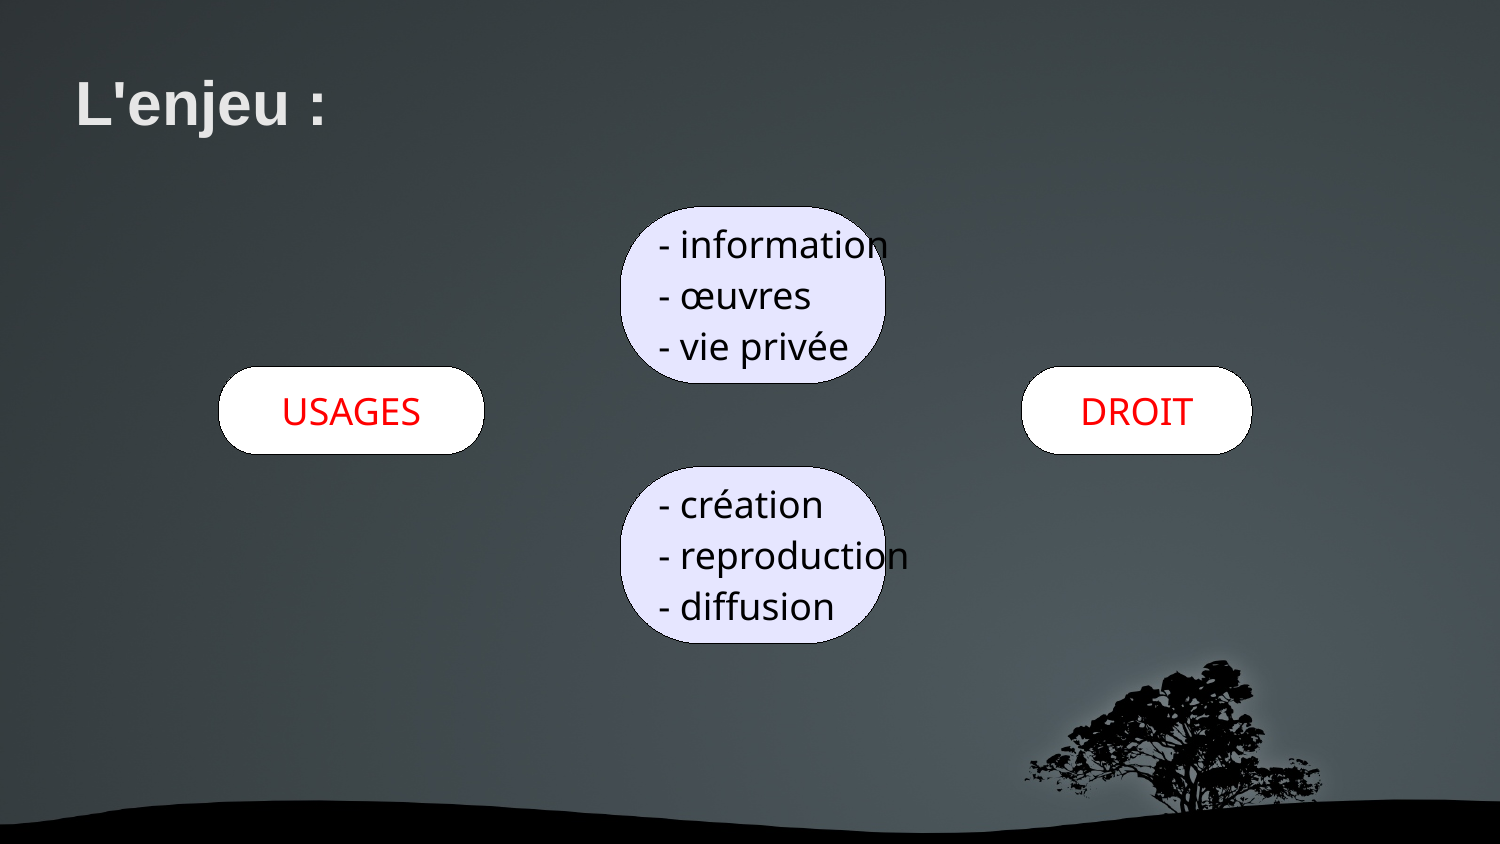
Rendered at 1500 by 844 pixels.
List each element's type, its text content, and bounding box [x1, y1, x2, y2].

text_box DROIT [1021, 366, 1253, 455]
picture [0, 0, 1500, 844]
text_box - information - œuvres - vie privée [620, 206, 886, 384]
text_box - création - reproduction - diffusion [620, 466, 886, 644]
text_box USAGES [218, 366, 485, 455]
title L'enjeu : [74, 33, 1425, 175]
list [74, 197, 1418, 755]
